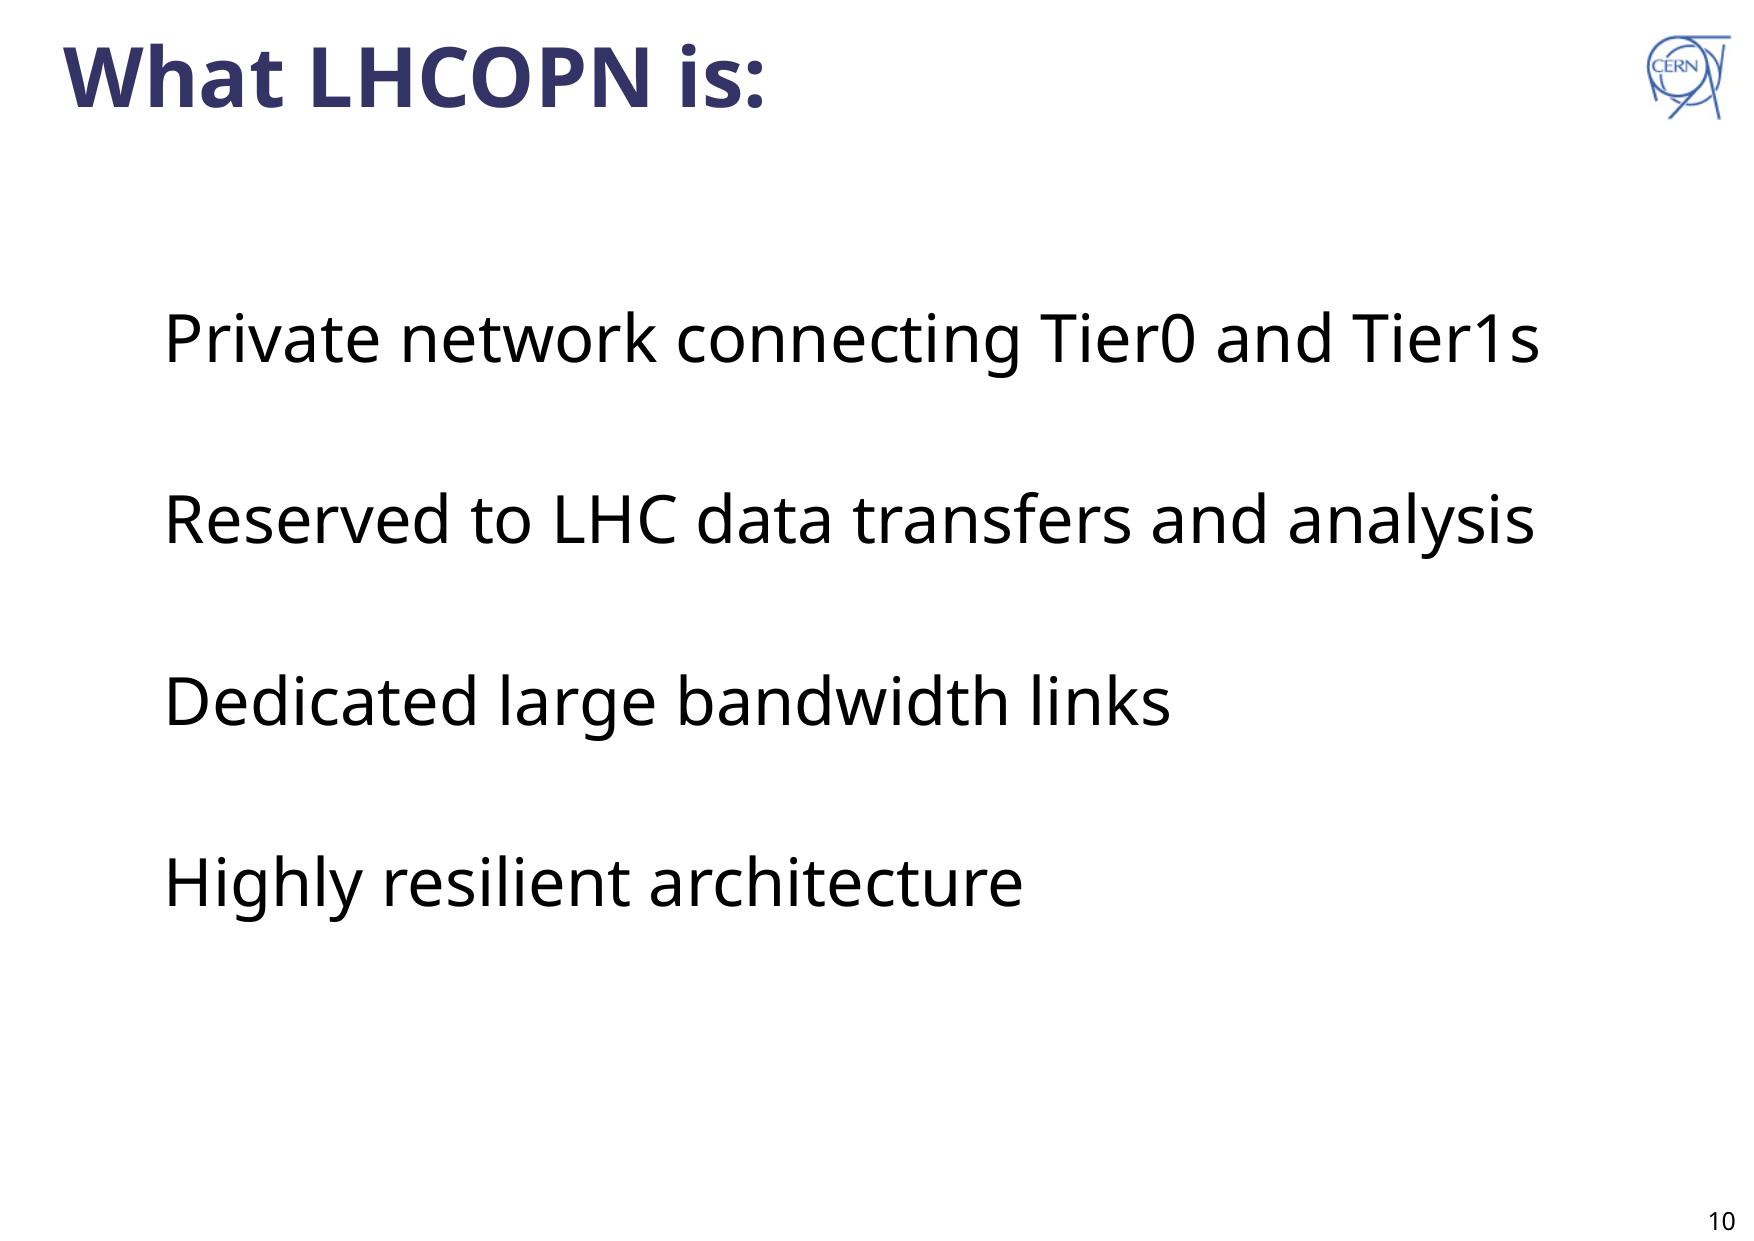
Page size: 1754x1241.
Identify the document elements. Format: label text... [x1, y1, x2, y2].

text_box Private network connecting Tier0 and Tier1s Reserved to LHC data transfers and analysis Dedicated large bandwidth links Highly resilient architecture [149, 283, 1590, 1109]
picture [1646, 34, 1732, 120]
title What LHCOPN is: [63, 0, 1621, 166]
